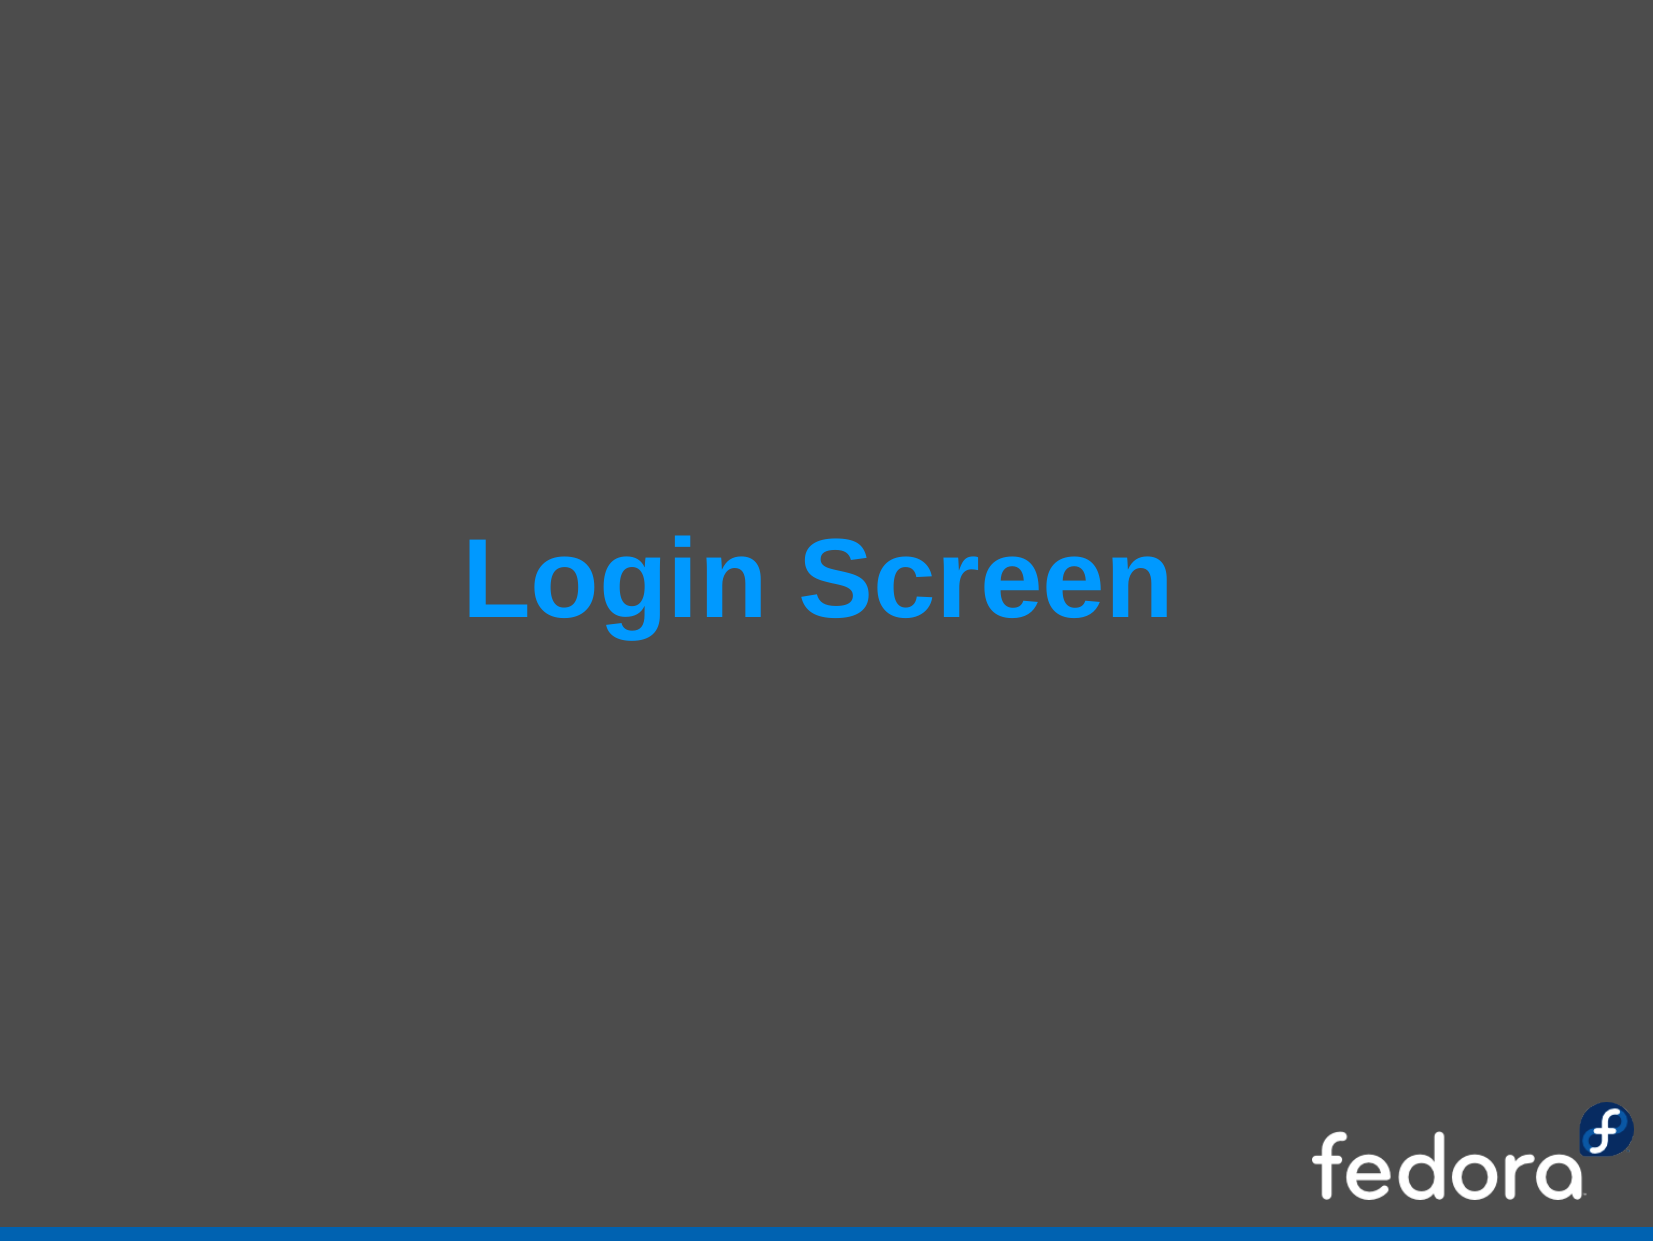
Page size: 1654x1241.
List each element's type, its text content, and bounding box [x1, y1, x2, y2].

title Login Screen [112, 75, 1524, 1082]
picture [1312, 1102, 1634, 1200]
